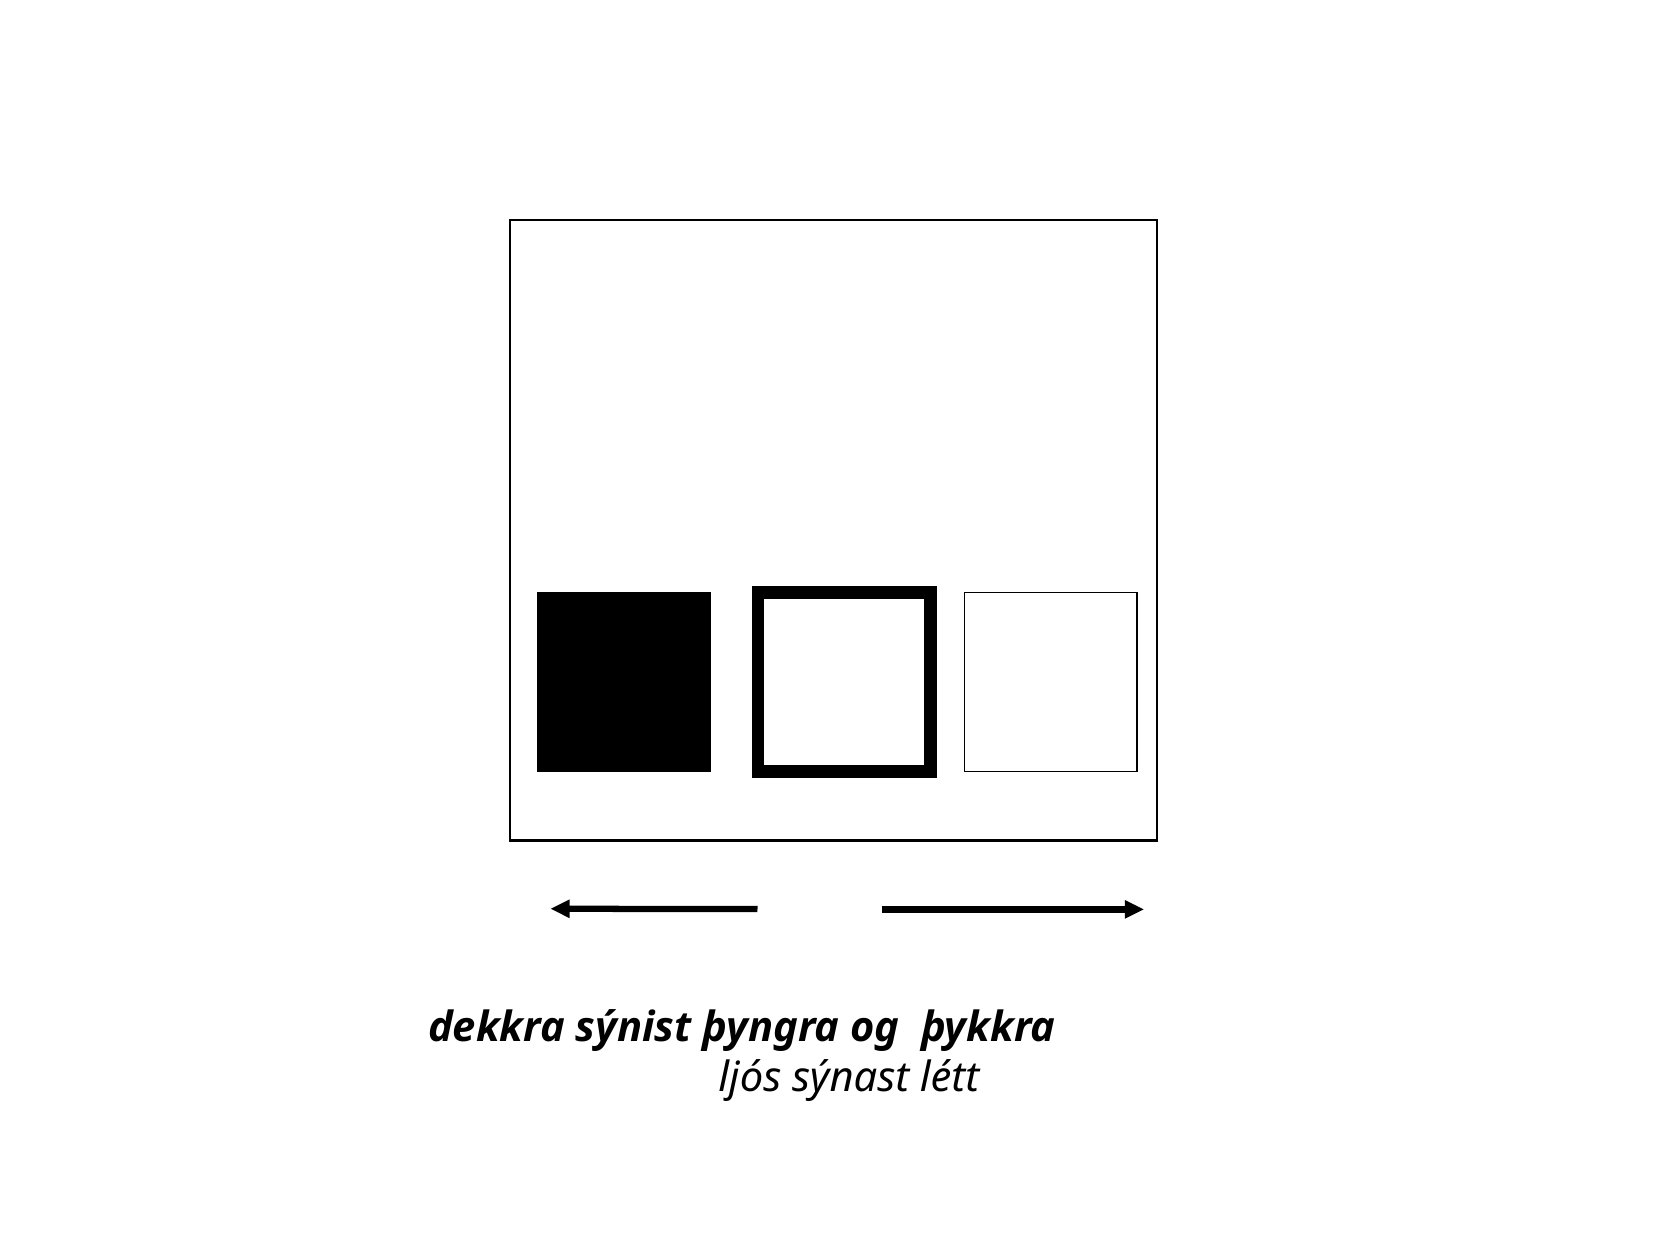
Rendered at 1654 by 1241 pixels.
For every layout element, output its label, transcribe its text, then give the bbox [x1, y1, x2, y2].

text_box [964, 592, 1138, 772]
text_box [537, 592, 710, 772]
text_box dekkra sýnist þyngra og þykkra ljós sýnast létt [413, 992, 1475, 1108]
text_box [757, 592, 931, 772]
